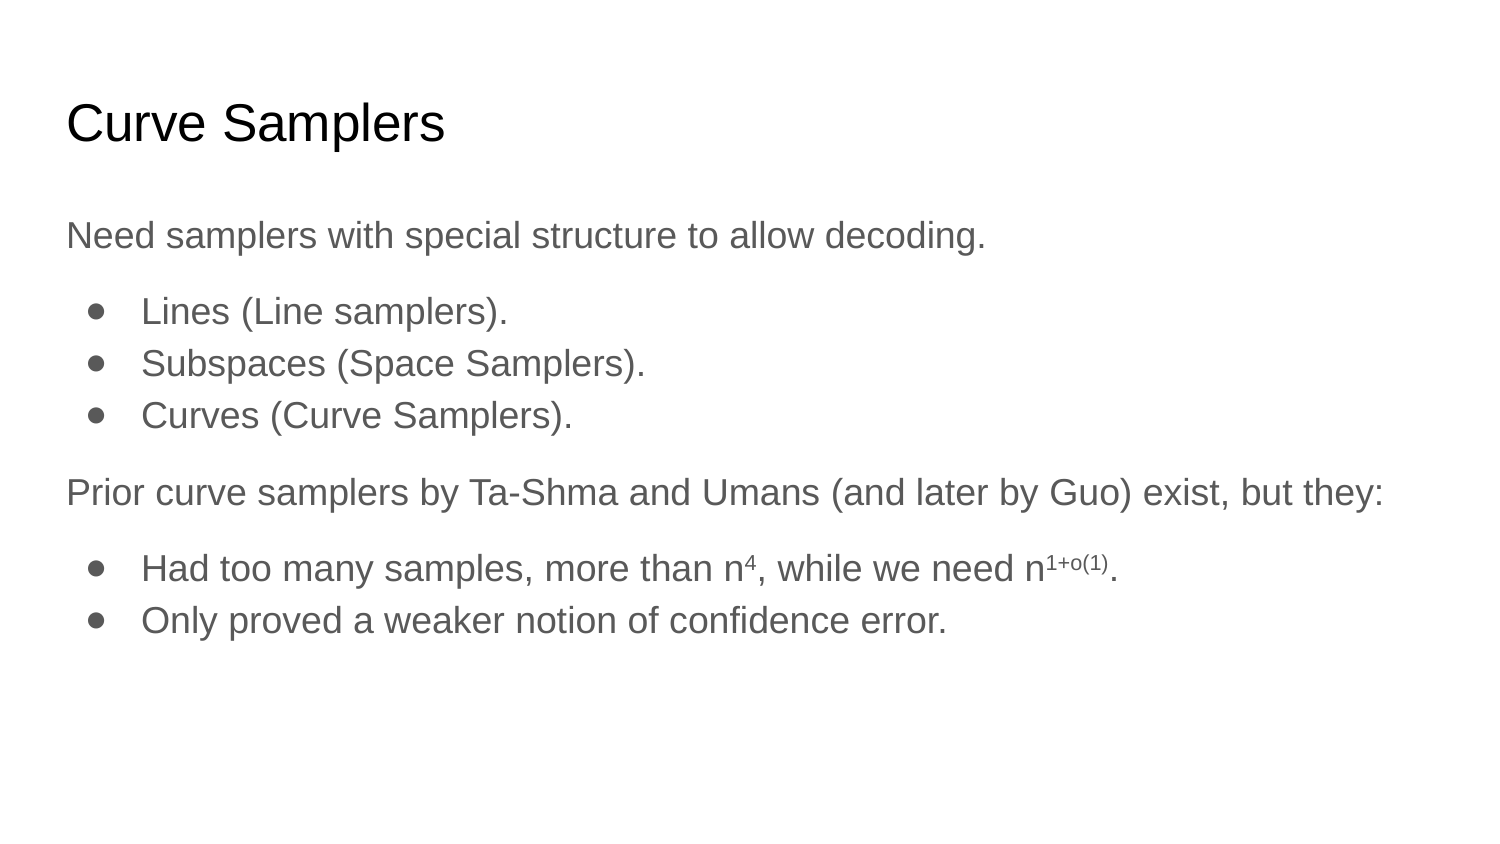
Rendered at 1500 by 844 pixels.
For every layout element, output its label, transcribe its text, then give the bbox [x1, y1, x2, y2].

title Curve Samplers [51, 72, 1449, 167]
list Need samplers with special structure to allow decoding. Lines (Line samplers). Subspaces (Space Samplers). Curves (Curve Samplers). Prior curve samplers by Ta-Shma and Umans (and later by Guo) exist, but they: Had too many samples, more than n4, while we need n1+o(1). Only proved a weaker notion of confidence error. [51, 189, 1449, 750]
